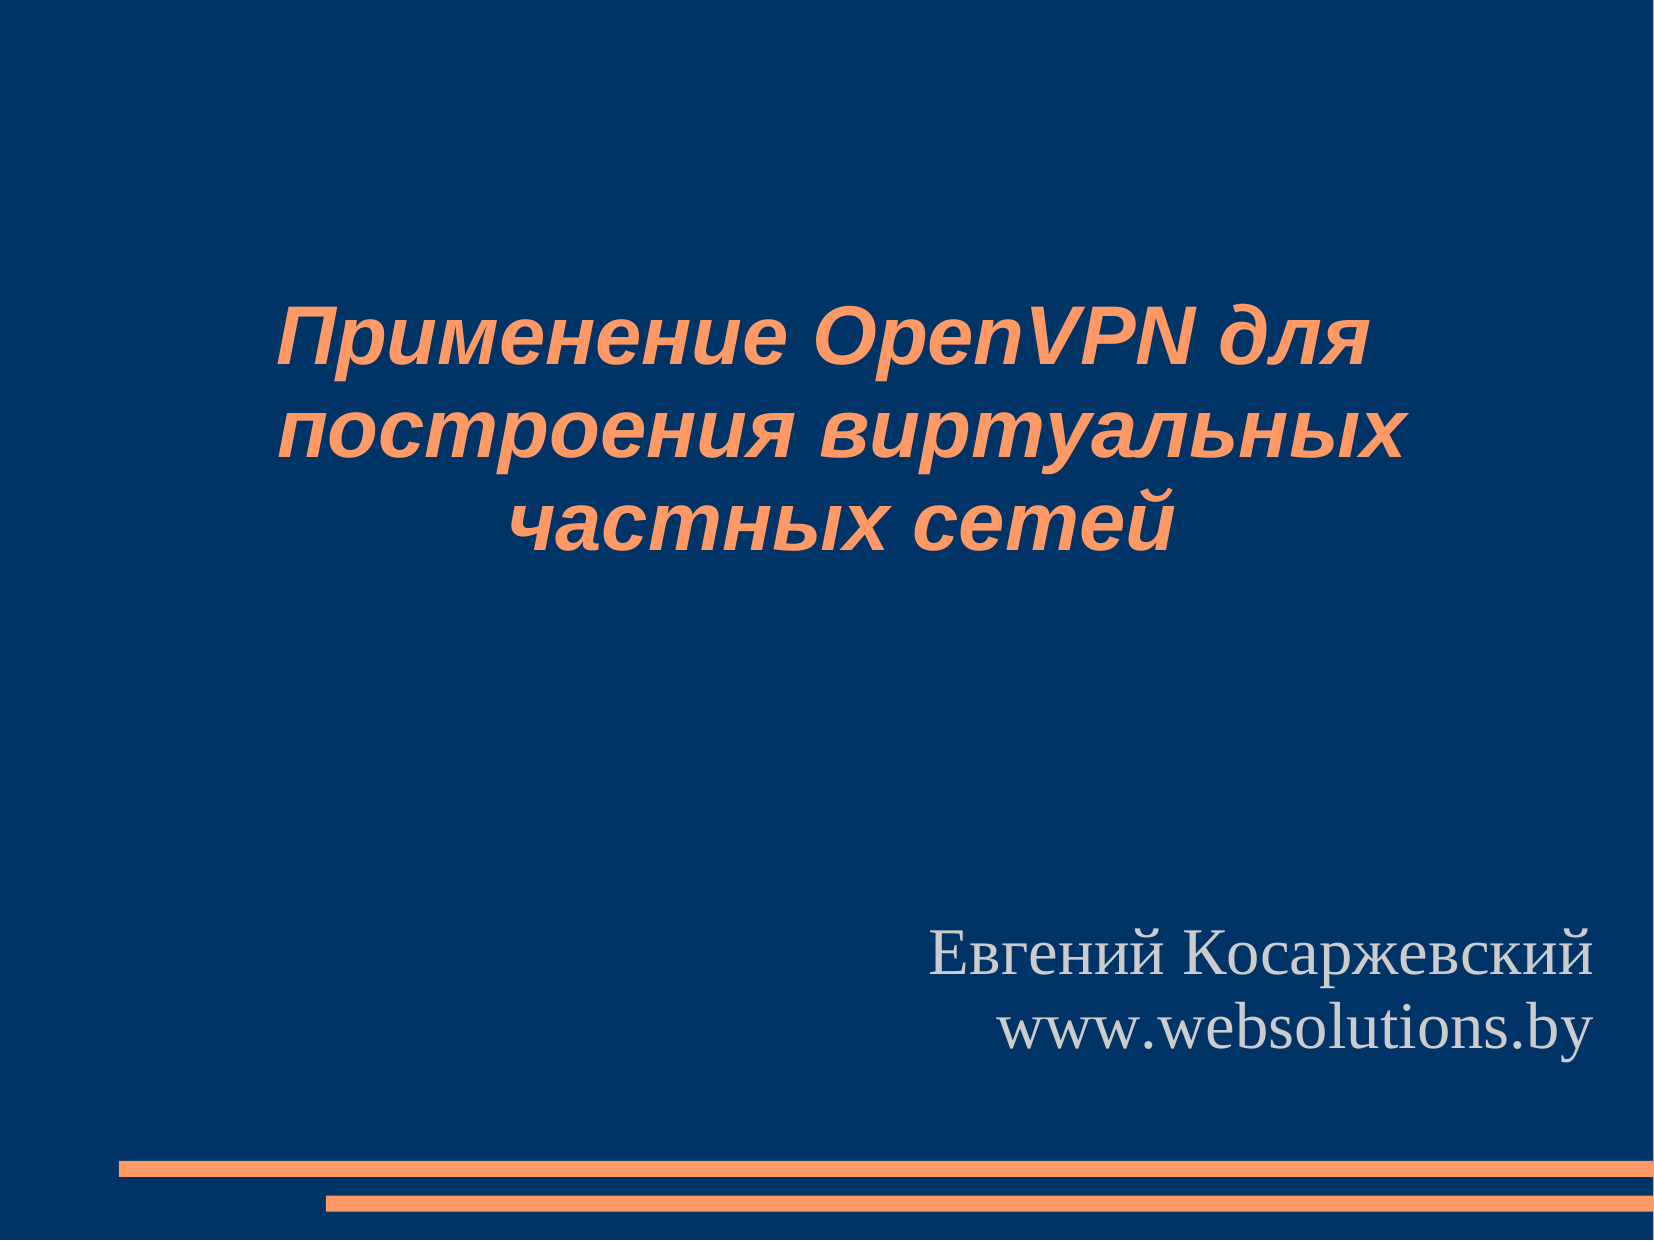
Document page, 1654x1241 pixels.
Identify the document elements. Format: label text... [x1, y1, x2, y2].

title Применение OpenVPN для построения виртуальных частных сетей [118, 288, 1531, 568]
subtitle Евгений Косаржевский www.websolutions.by [679, 826, 1595, 1152]
